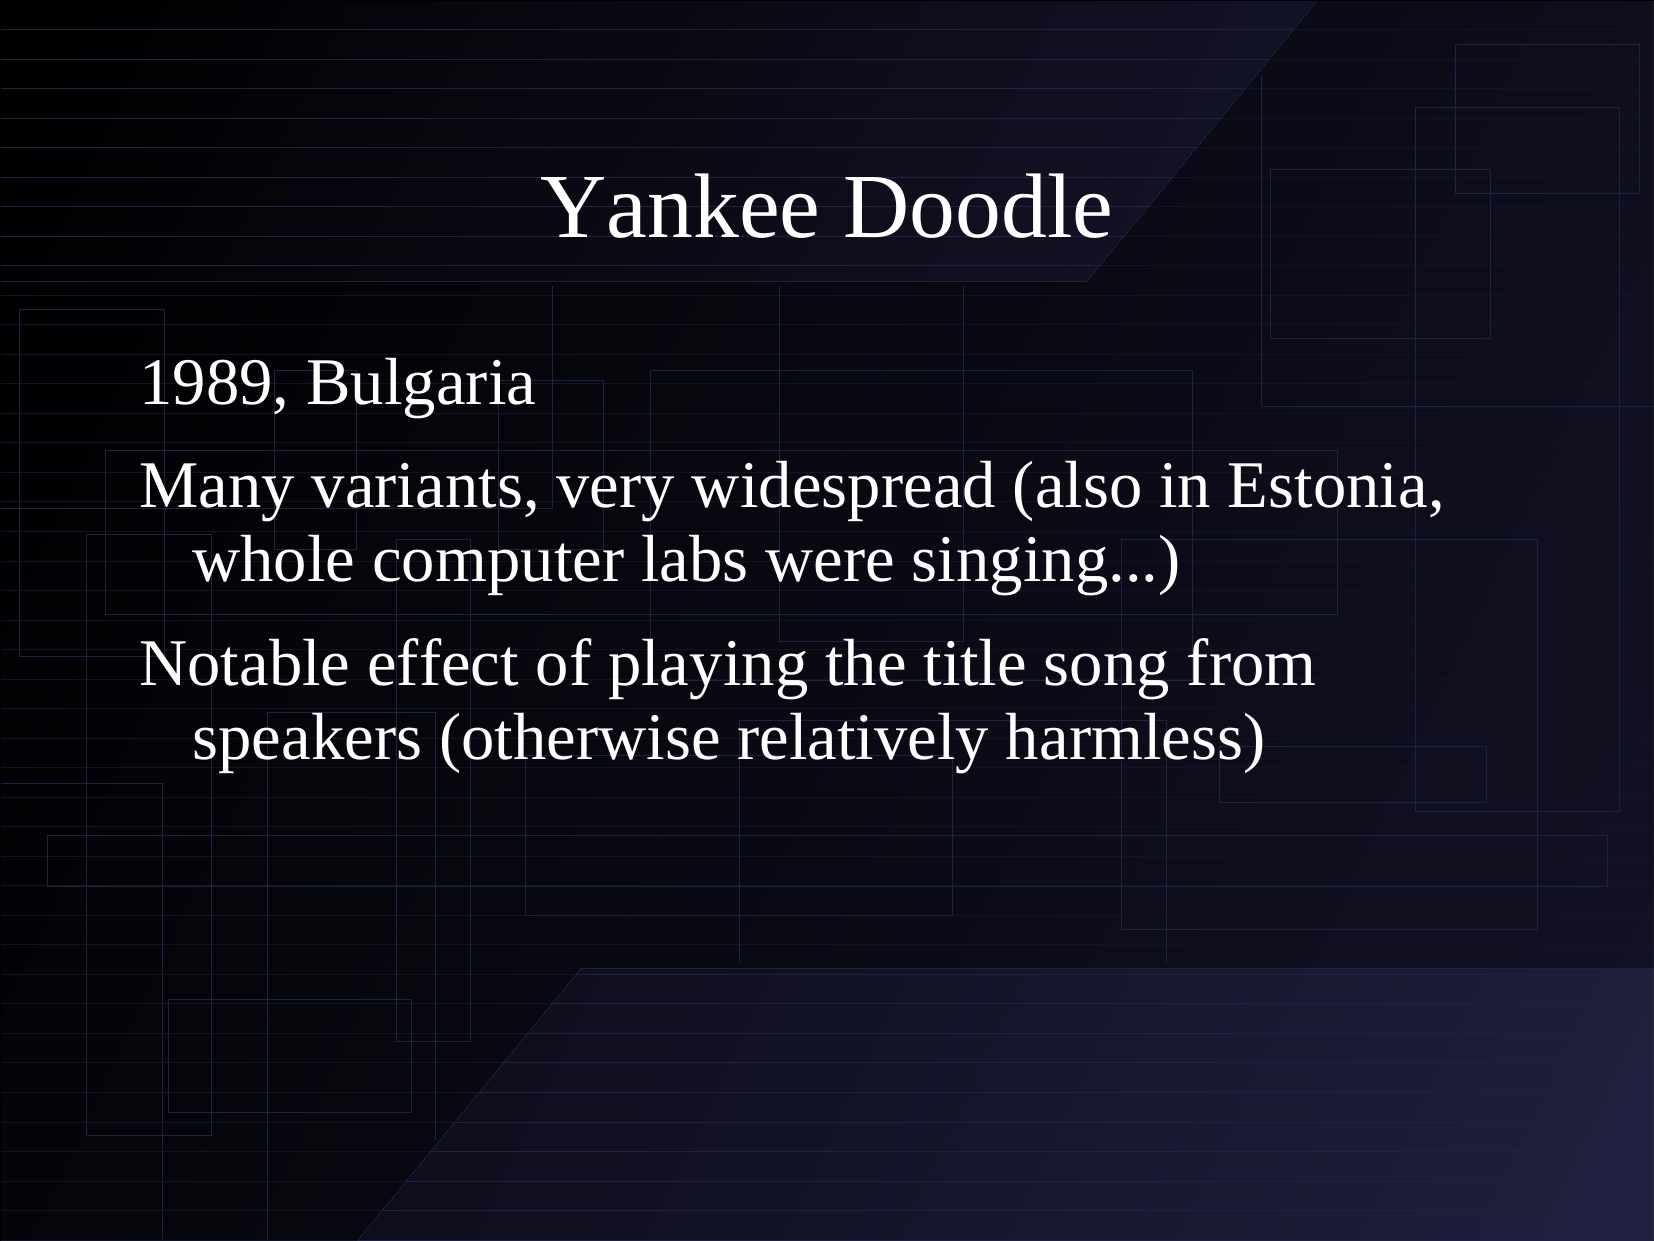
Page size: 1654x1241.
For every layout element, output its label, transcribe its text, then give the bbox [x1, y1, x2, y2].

title Yankee Doodle [121, 102, 1534, 311]
list 1989, Bulgaria Many variants, very widespread (also in Estonia, whole computer labs were singing...) Notable effect of playing the title song from speakers (otherwise relatively harmless) [121, 344, 1534, 1127]
